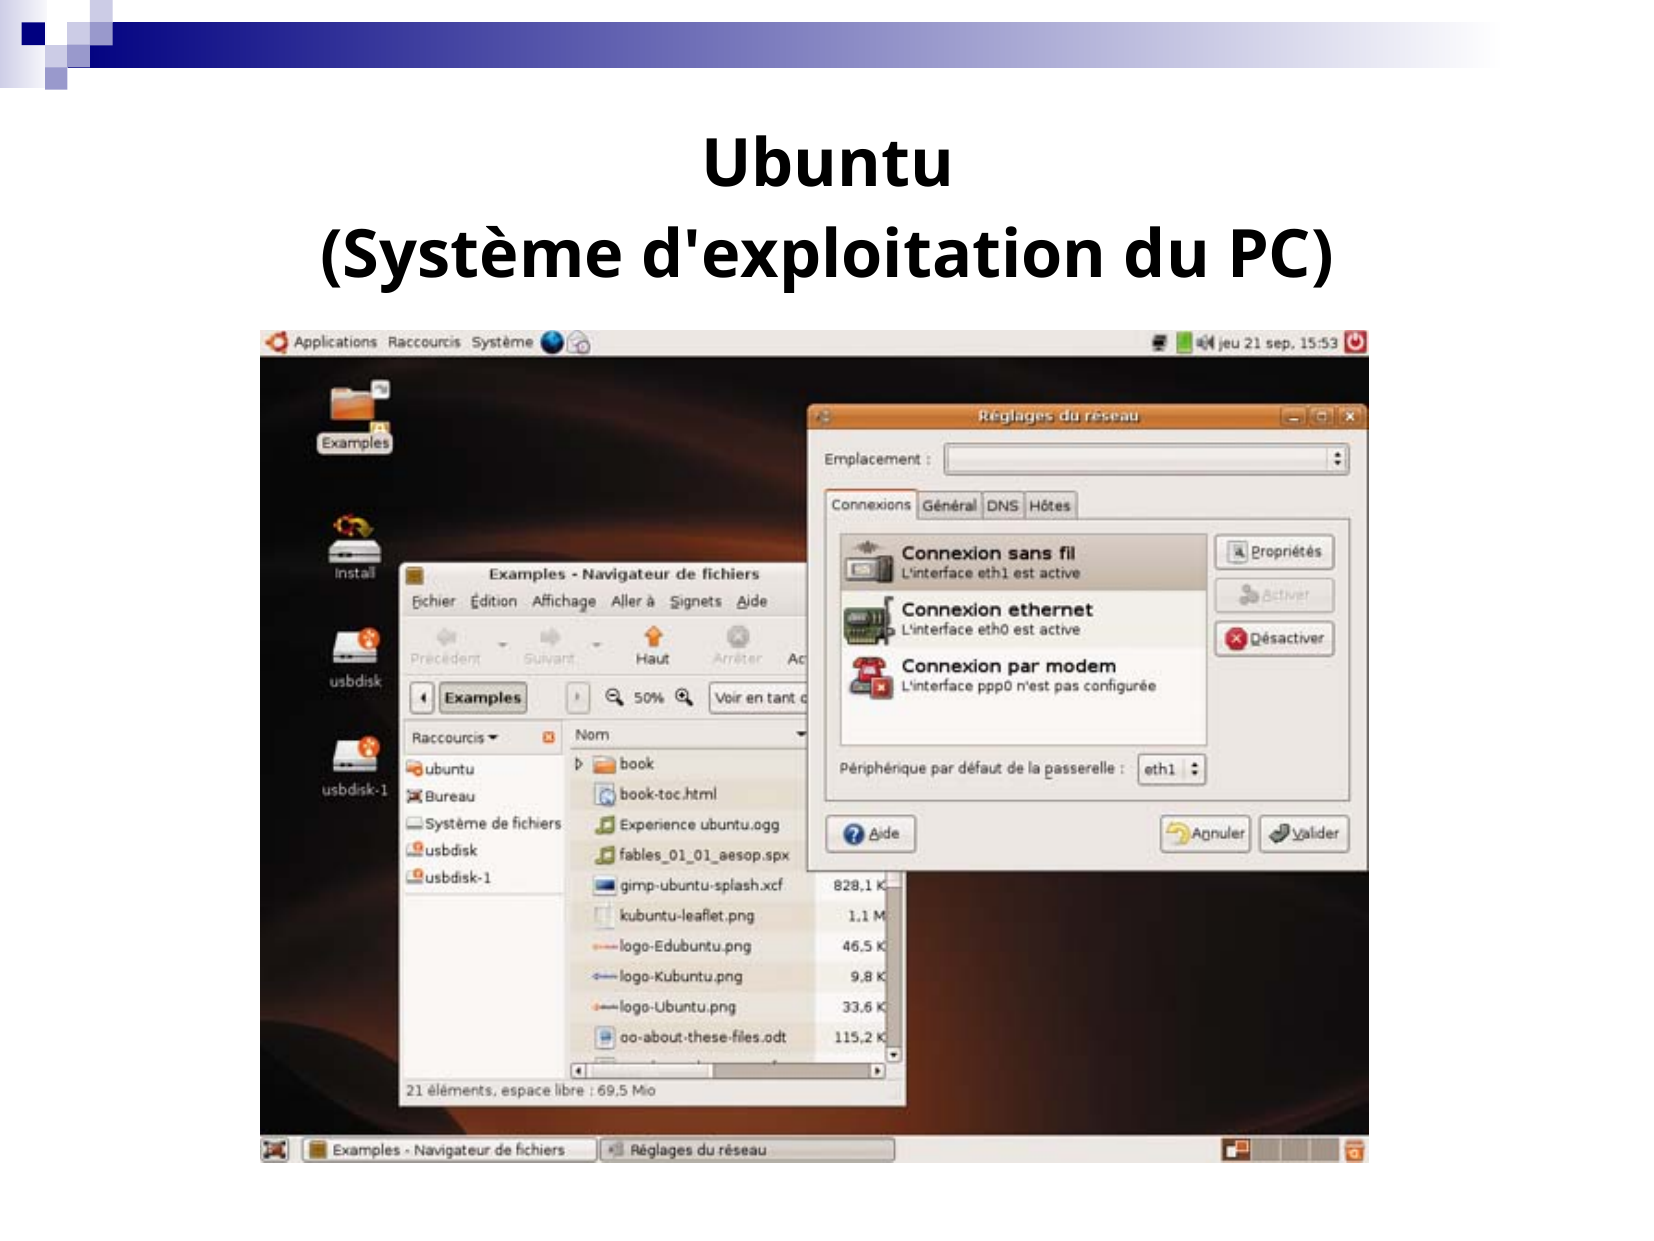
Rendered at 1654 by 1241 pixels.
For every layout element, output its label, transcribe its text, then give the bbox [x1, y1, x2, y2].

picture [260, 330, 1369, 1163]
title Ubuntu (Système d'exploitation du PC) [121, 102, 1534, 311]
